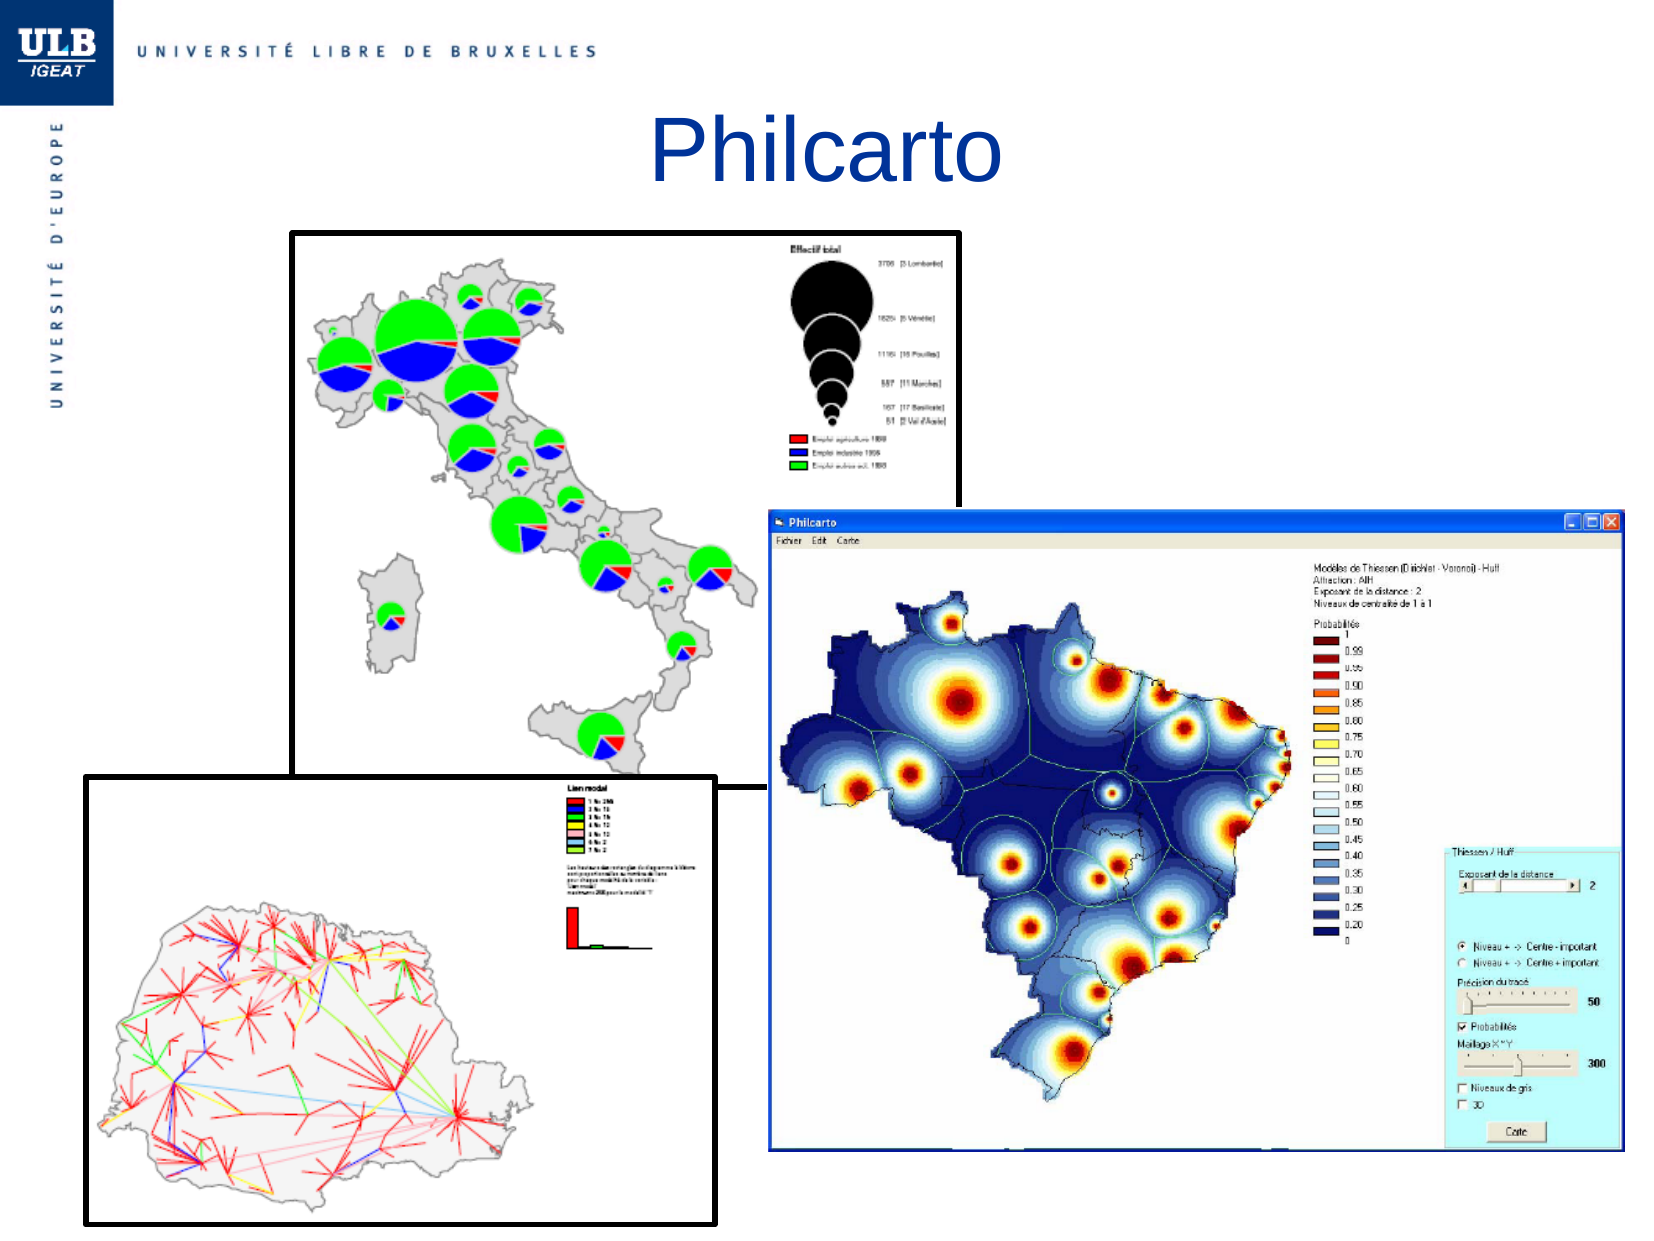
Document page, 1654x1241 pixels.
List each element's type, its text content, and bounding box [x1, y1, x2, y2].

title Philcarto [82, 23, 1571, 283]
picture [0, 0, 1654, 1241]
